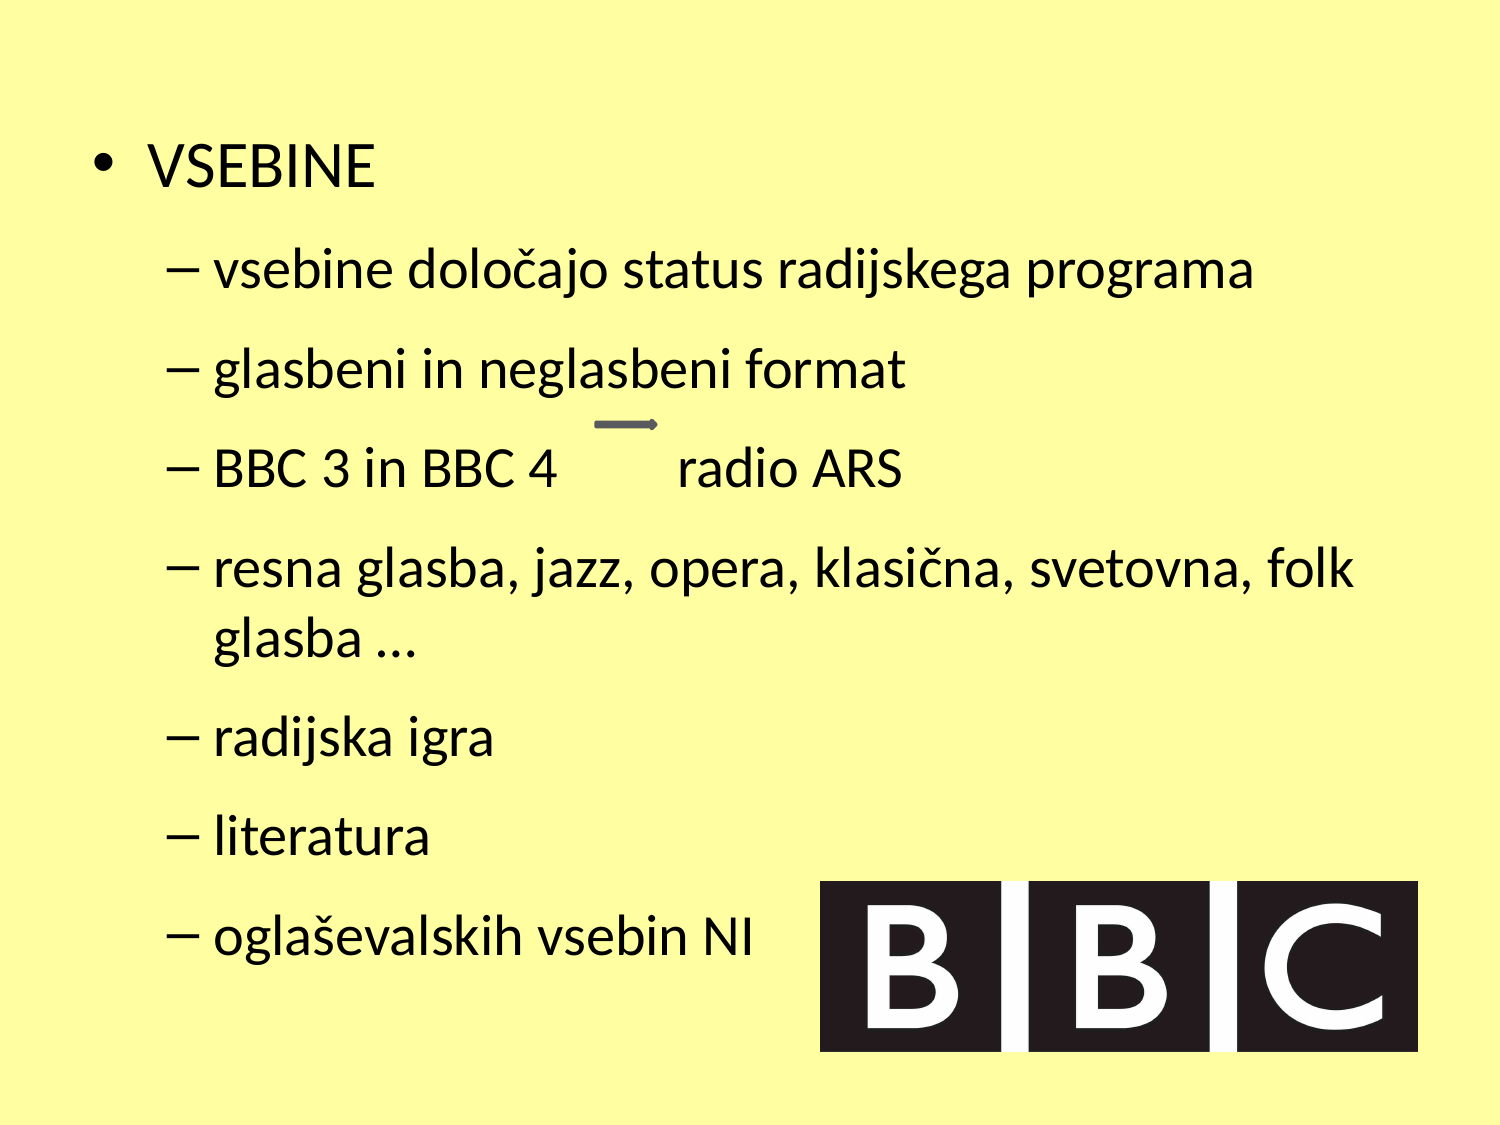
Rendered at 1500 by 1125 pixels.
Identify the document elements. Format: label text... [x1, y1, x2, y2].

list VSEBINE vsebine določajo status radijskega programa glasbeni in neglasbeni format BBC 3 in BBC 4 radio ARS resna glasba, jazz, opera, klasična, svetovna, folk glasba … radijska igra literatura oglaševalskih vsebin NI [76, 113, 1427, 994]
picture [820, 881, 1418, 1052]
text_box [596, 420, 656, 429]
